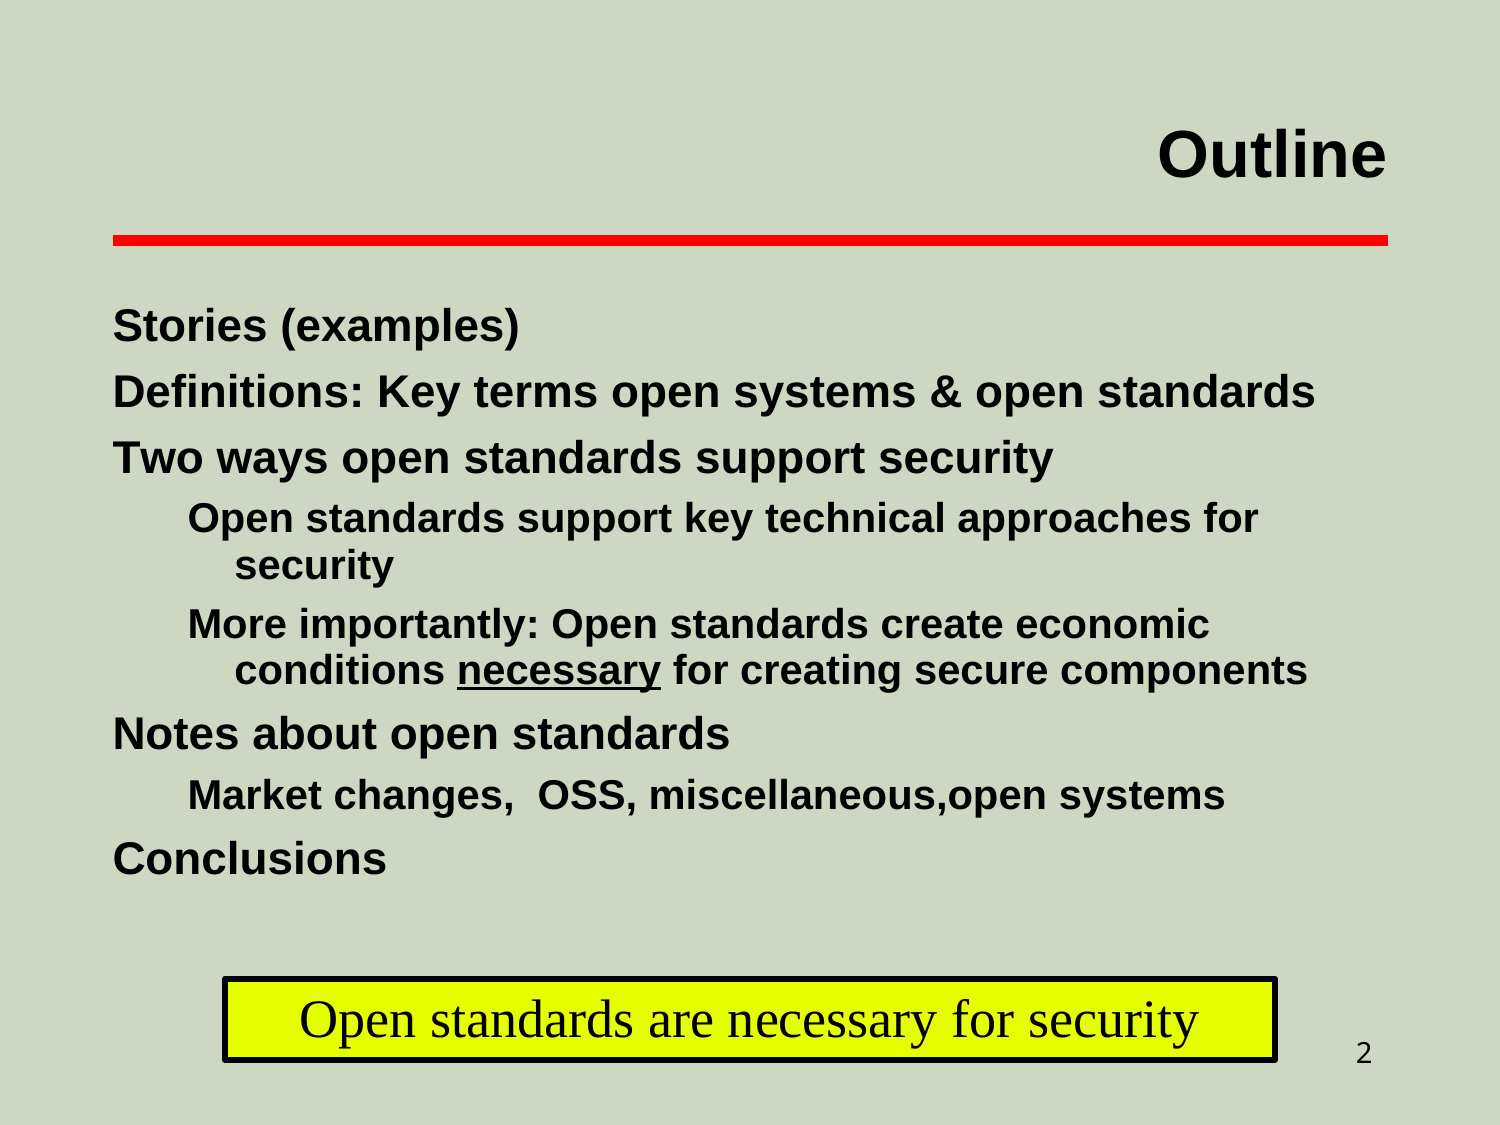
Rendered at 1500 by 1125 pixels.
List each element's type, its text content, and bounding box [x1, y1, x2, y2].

list Stories (examples) Definitions: Key terms open systems & open standards Two ways open standards support security Open standards support key technical approaches for security More importantly: Open standards create economic conditions necessary for creating secure components Notes about open standards Market changes, OSS, miscellaneous,open systems Conclusions [112, 299, 1388, 1111]
text_box Open standards are necessary for security [225, 978, 1276, 1060]
title Outline [337, 85, 1388, 224]
